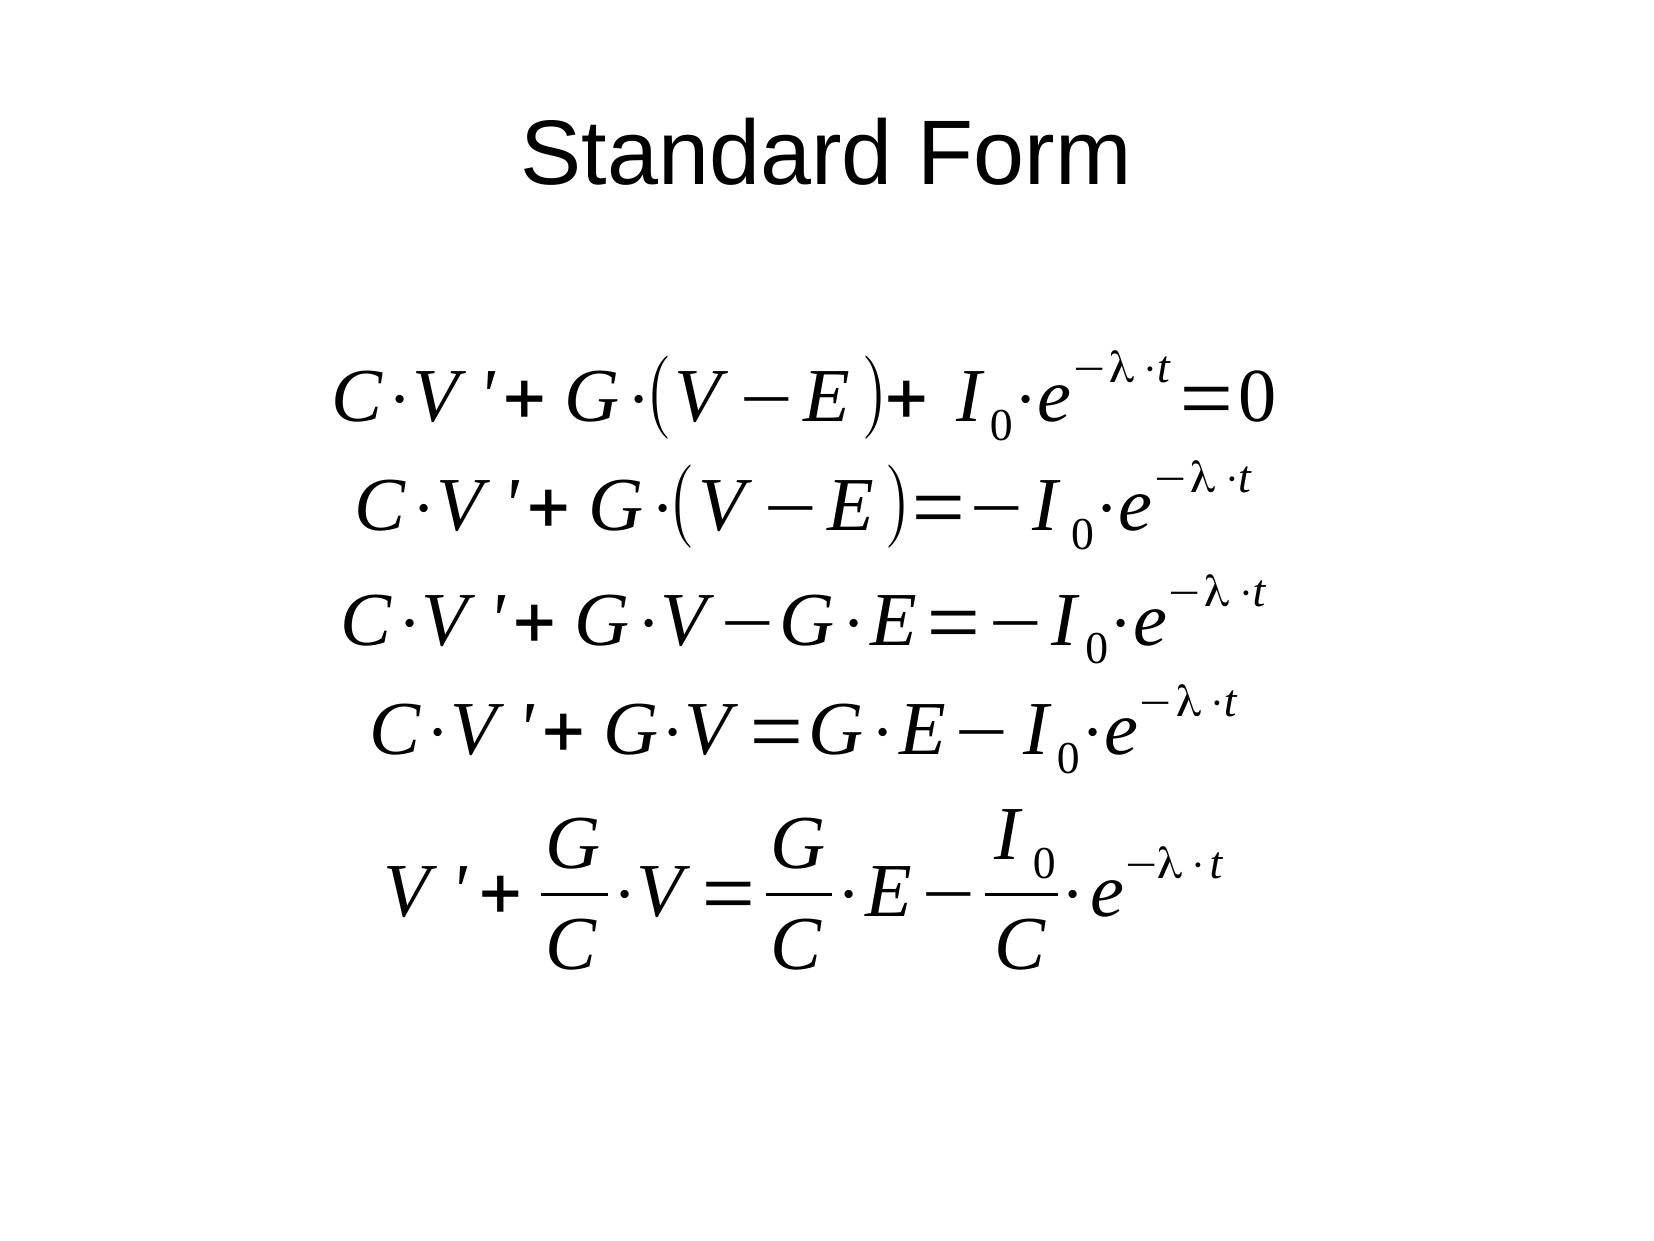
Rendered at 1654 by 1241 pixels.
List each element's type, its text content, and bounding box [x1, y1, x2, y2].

chart [311, 339, 1296, 986]
title Standard Form [82, 49, 1571, 257]
